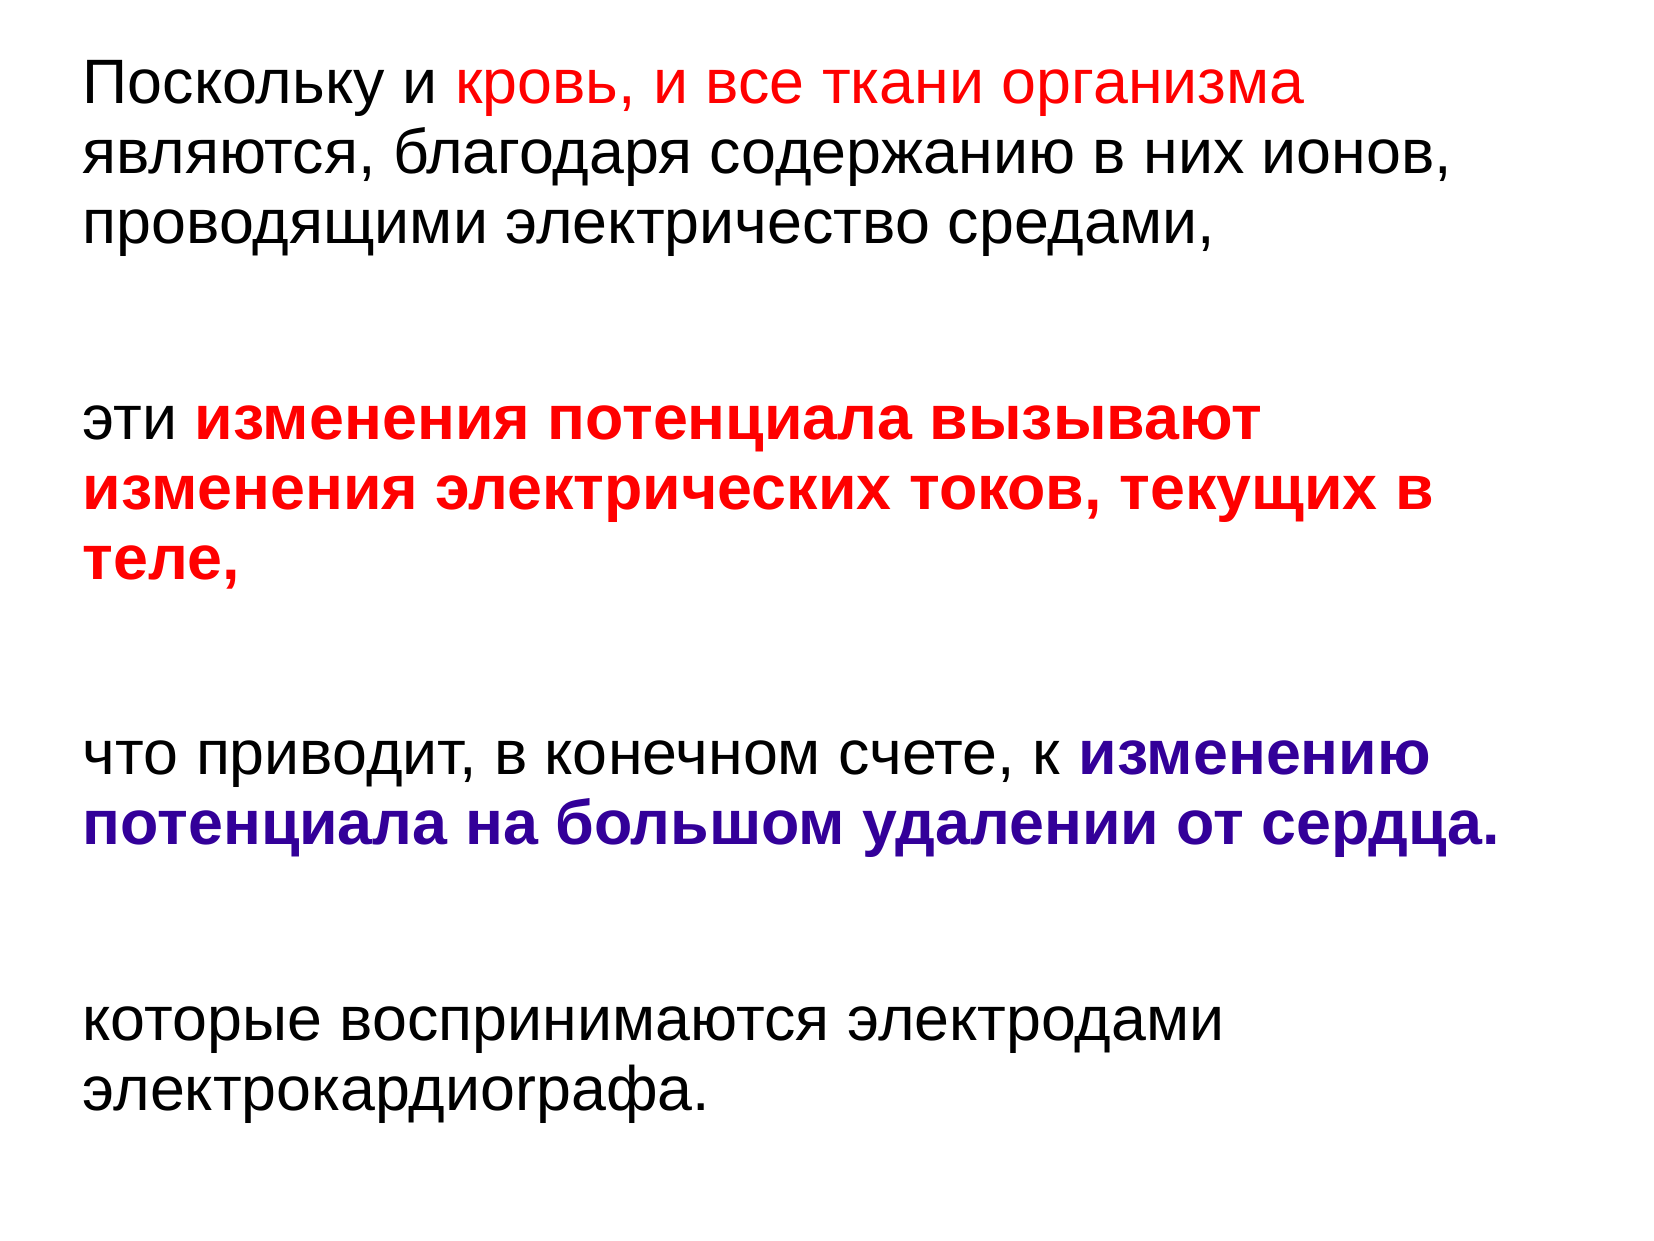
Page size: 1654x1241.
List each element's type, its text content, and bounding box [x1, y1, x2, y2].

list Поскольку и кровь, и все ткани организма являются, благодаря содержанию в них ионов, проводящими электричество средами, эти изменения потенциала вызывают изменения электрических токов, текущих в теле, что приводит, в конечном счете, к изменению потенциала на большом удалении от сердца. которые воспринимаются электродами электрокардиоrpафа. [82, 47, 1571, 1146]
